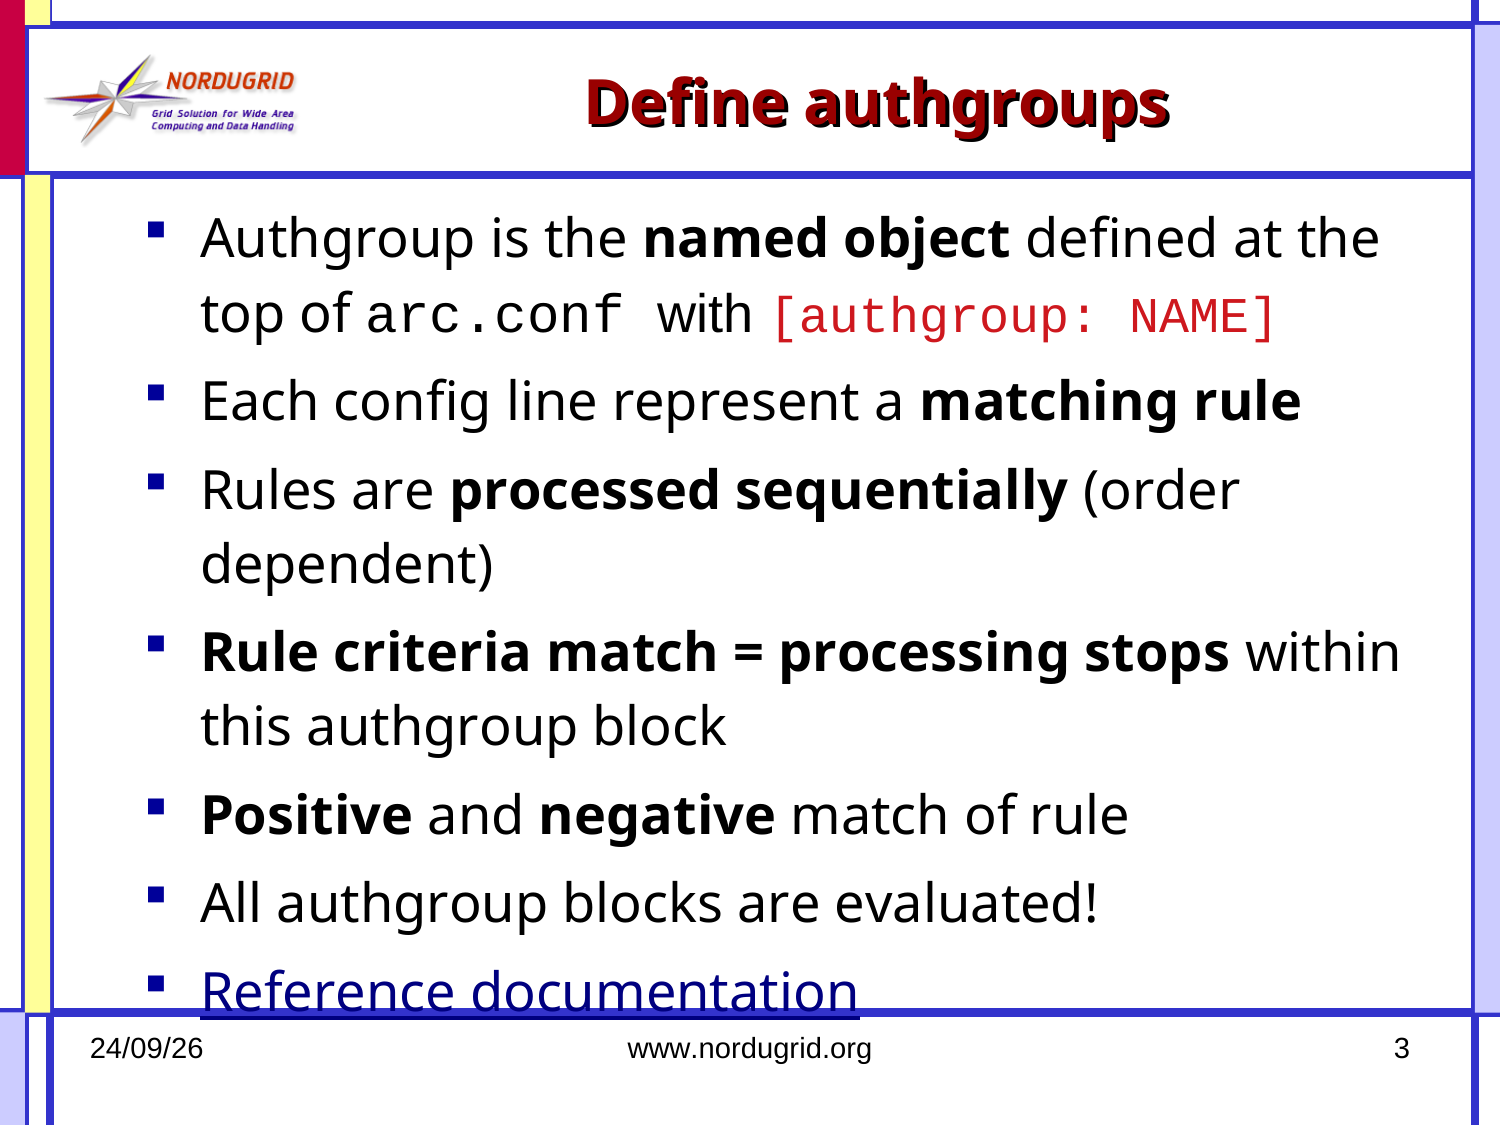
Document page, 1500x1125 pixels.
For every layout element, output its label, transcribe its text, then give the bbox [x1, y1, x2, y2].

title Define authgroups [324, 17, 1428, 183]
picture [40, 49, 301, 148]
list Authgroup is the named object defined at the top of arc.conf with [authgroup: NAME] Each config line represent a matching rule Rules are processed sequentially (order dependent) Rule criteria match = processing stops within this authgroup block Positive and negative match of rule All authgroup blocks are evaluated! Reference documentation [87, 200, 1426, 921]
